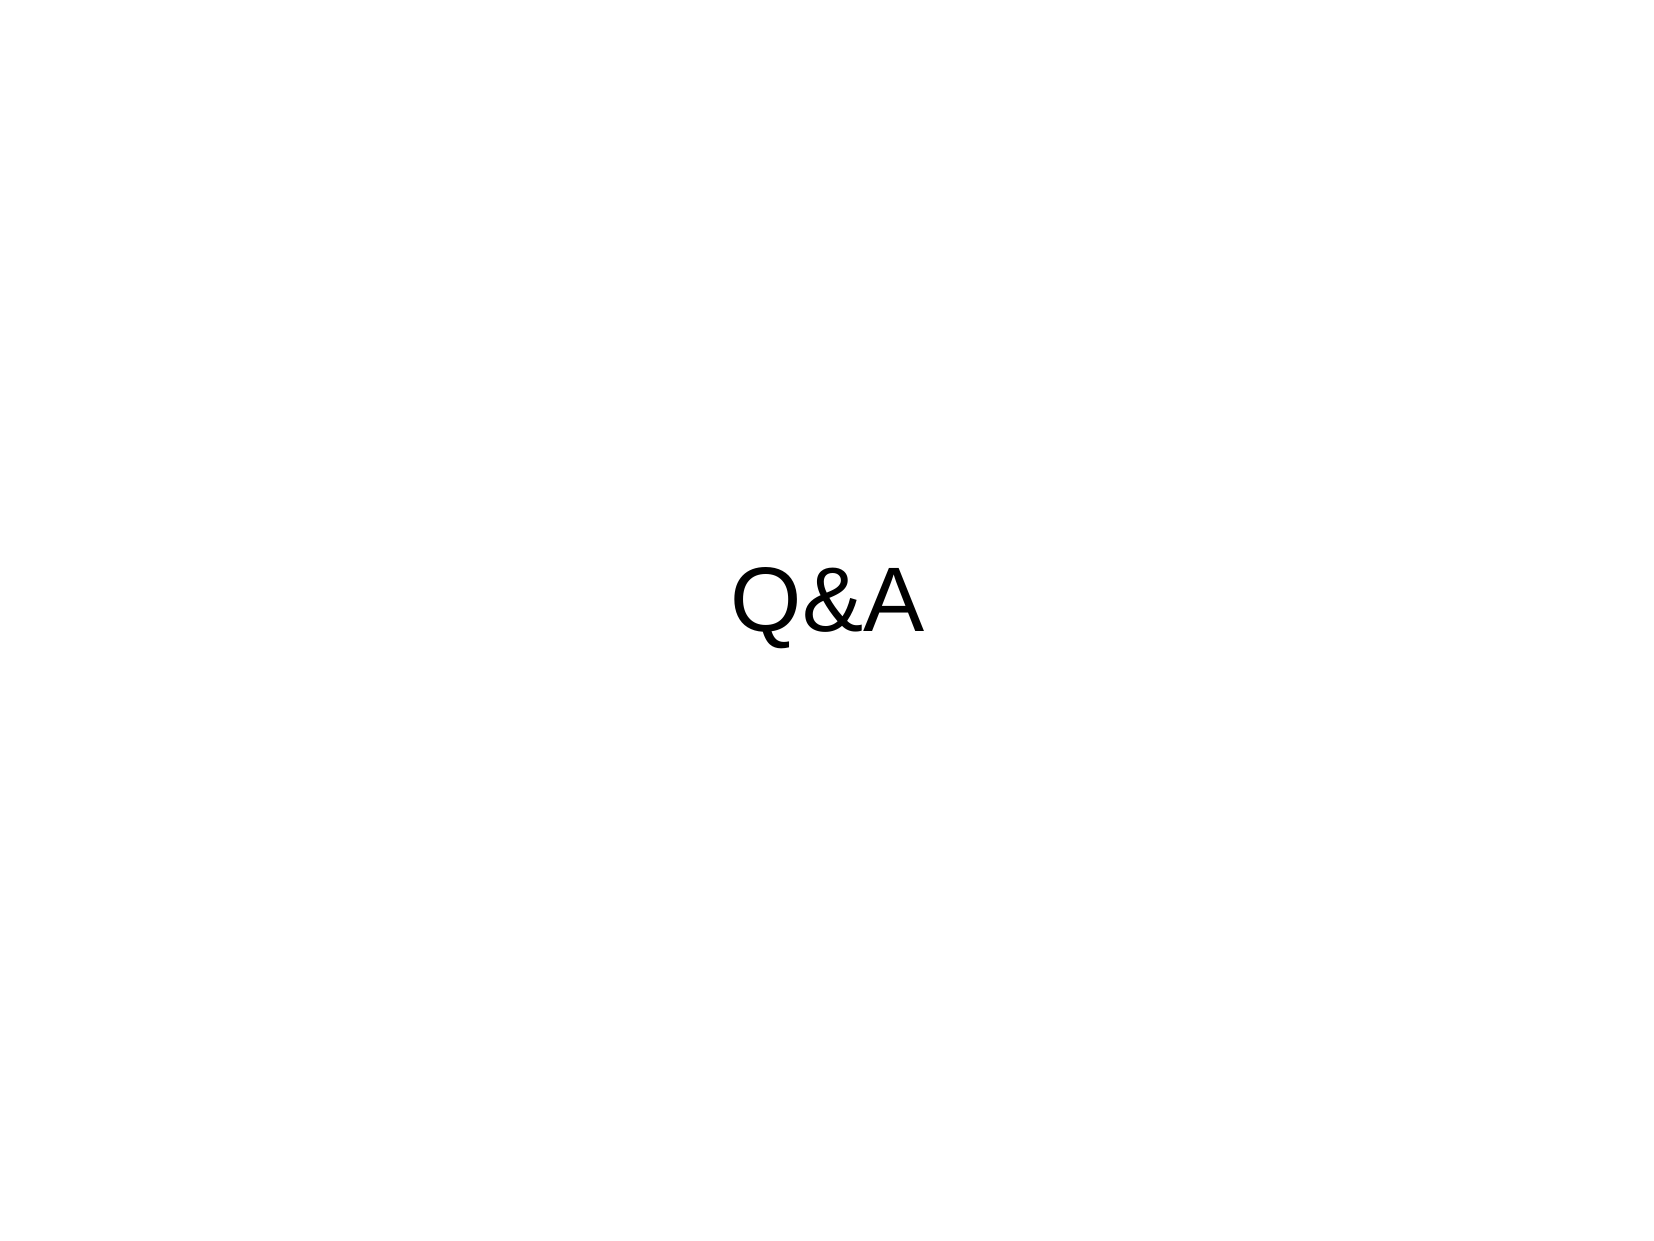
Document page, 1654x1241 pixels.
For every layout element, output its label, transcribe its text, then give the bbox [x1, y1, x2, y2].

title Q&A [121, 496, 1534, 704]
